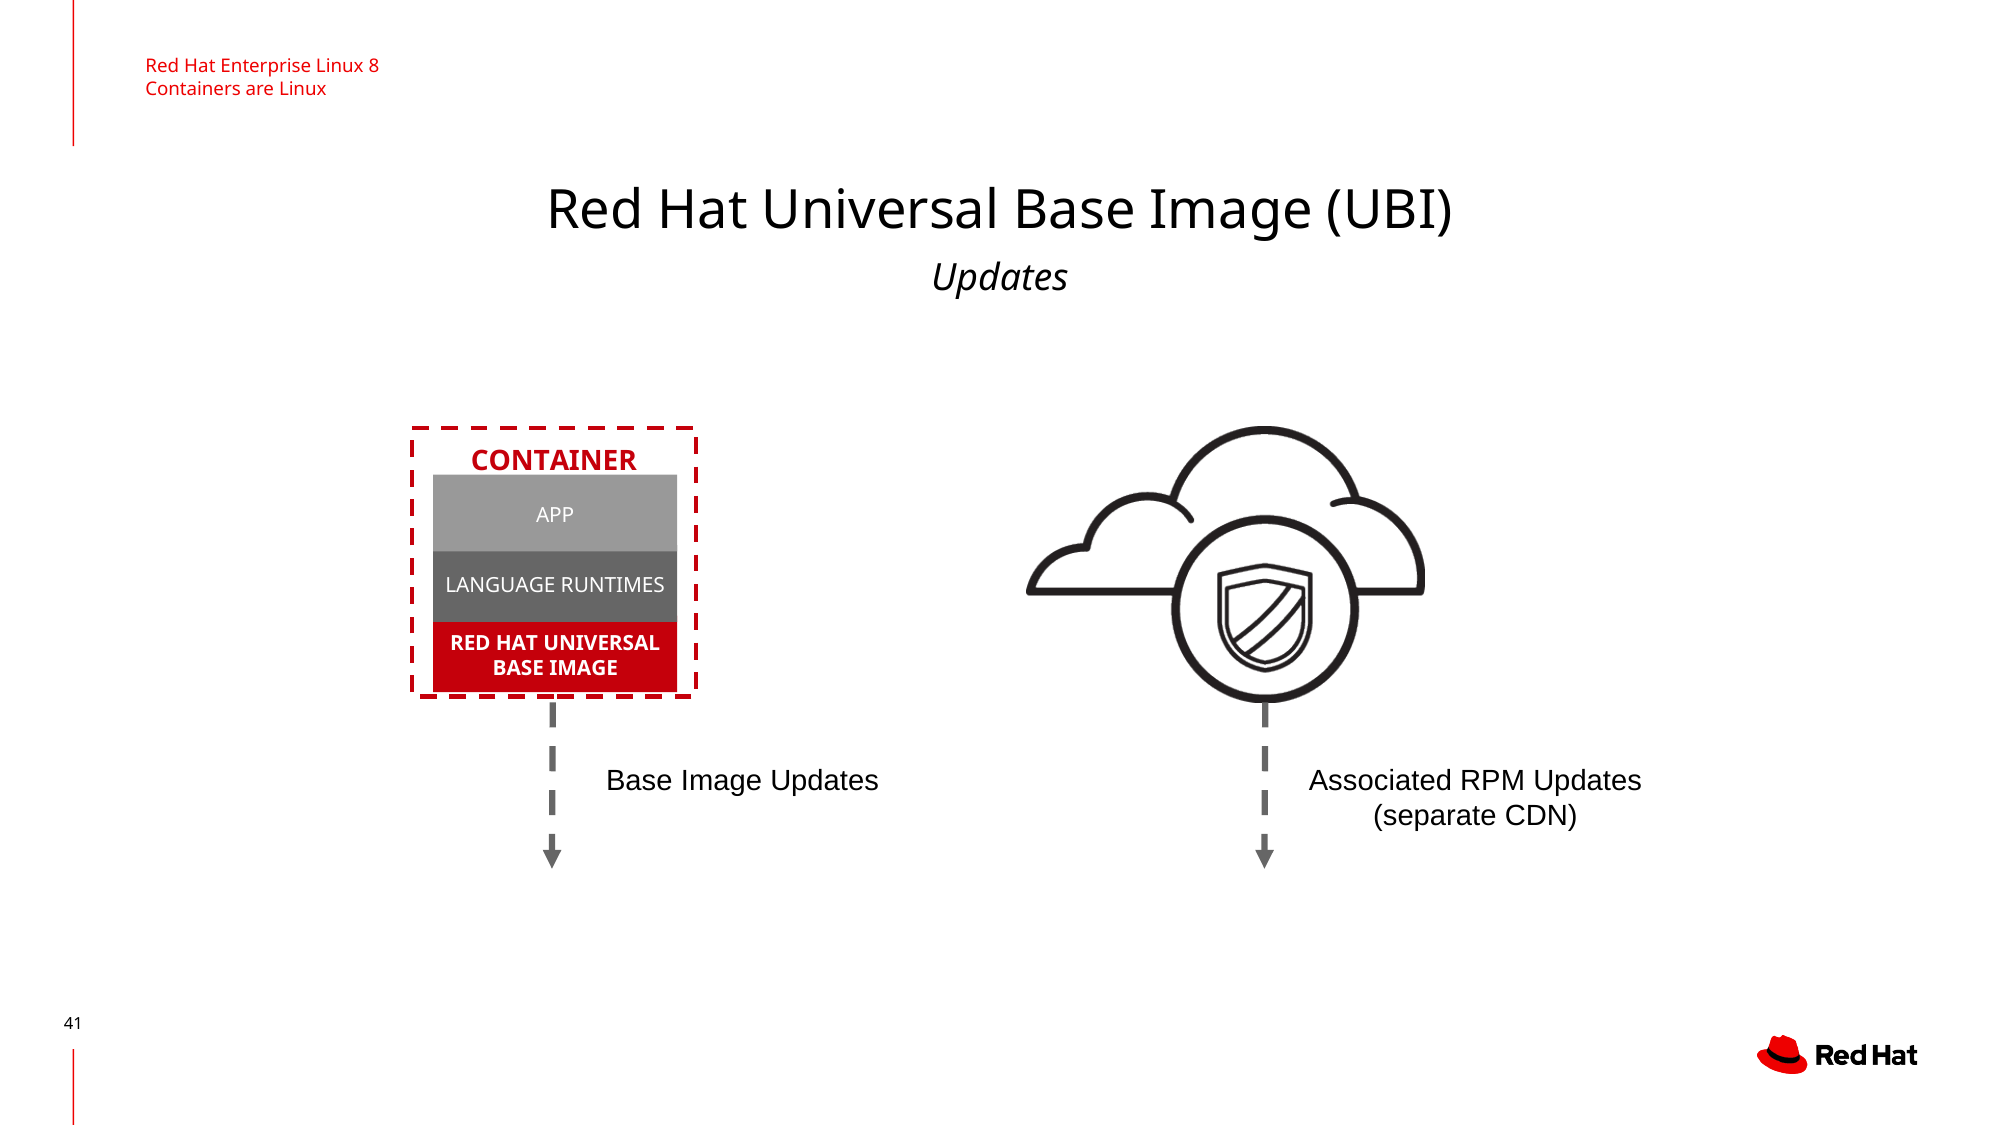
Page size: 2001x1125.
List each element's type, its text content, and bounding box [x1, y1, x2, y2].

text_box Base Image Updates [570, 746, 915, 793]
picture [1757, 1035, 1918, 1074]
text_box Red Hat Enterprise Linux 8 Containers are Linux [73, 9, 919, 144]
text_box <number> [13, 1012, 134, 1036]
picture [1026, 426, 1425, 703]
title Red Hat Universal Base Image (UBI) Updates [287, 155, 1713, 314]
text_box RED HAT UNIVERSAL BASE IMAGE [433, 622, 678, 693]
text_box Associated RPM Updates (separate CDN) [1283, 746, 1668, 793]
text_box CONTAINER [411, 428, 697, 697]
text_box LANGUAGE RUNTIMES [433, 552, 678, 622]
text_box APP [433, 474, 678, 552]
